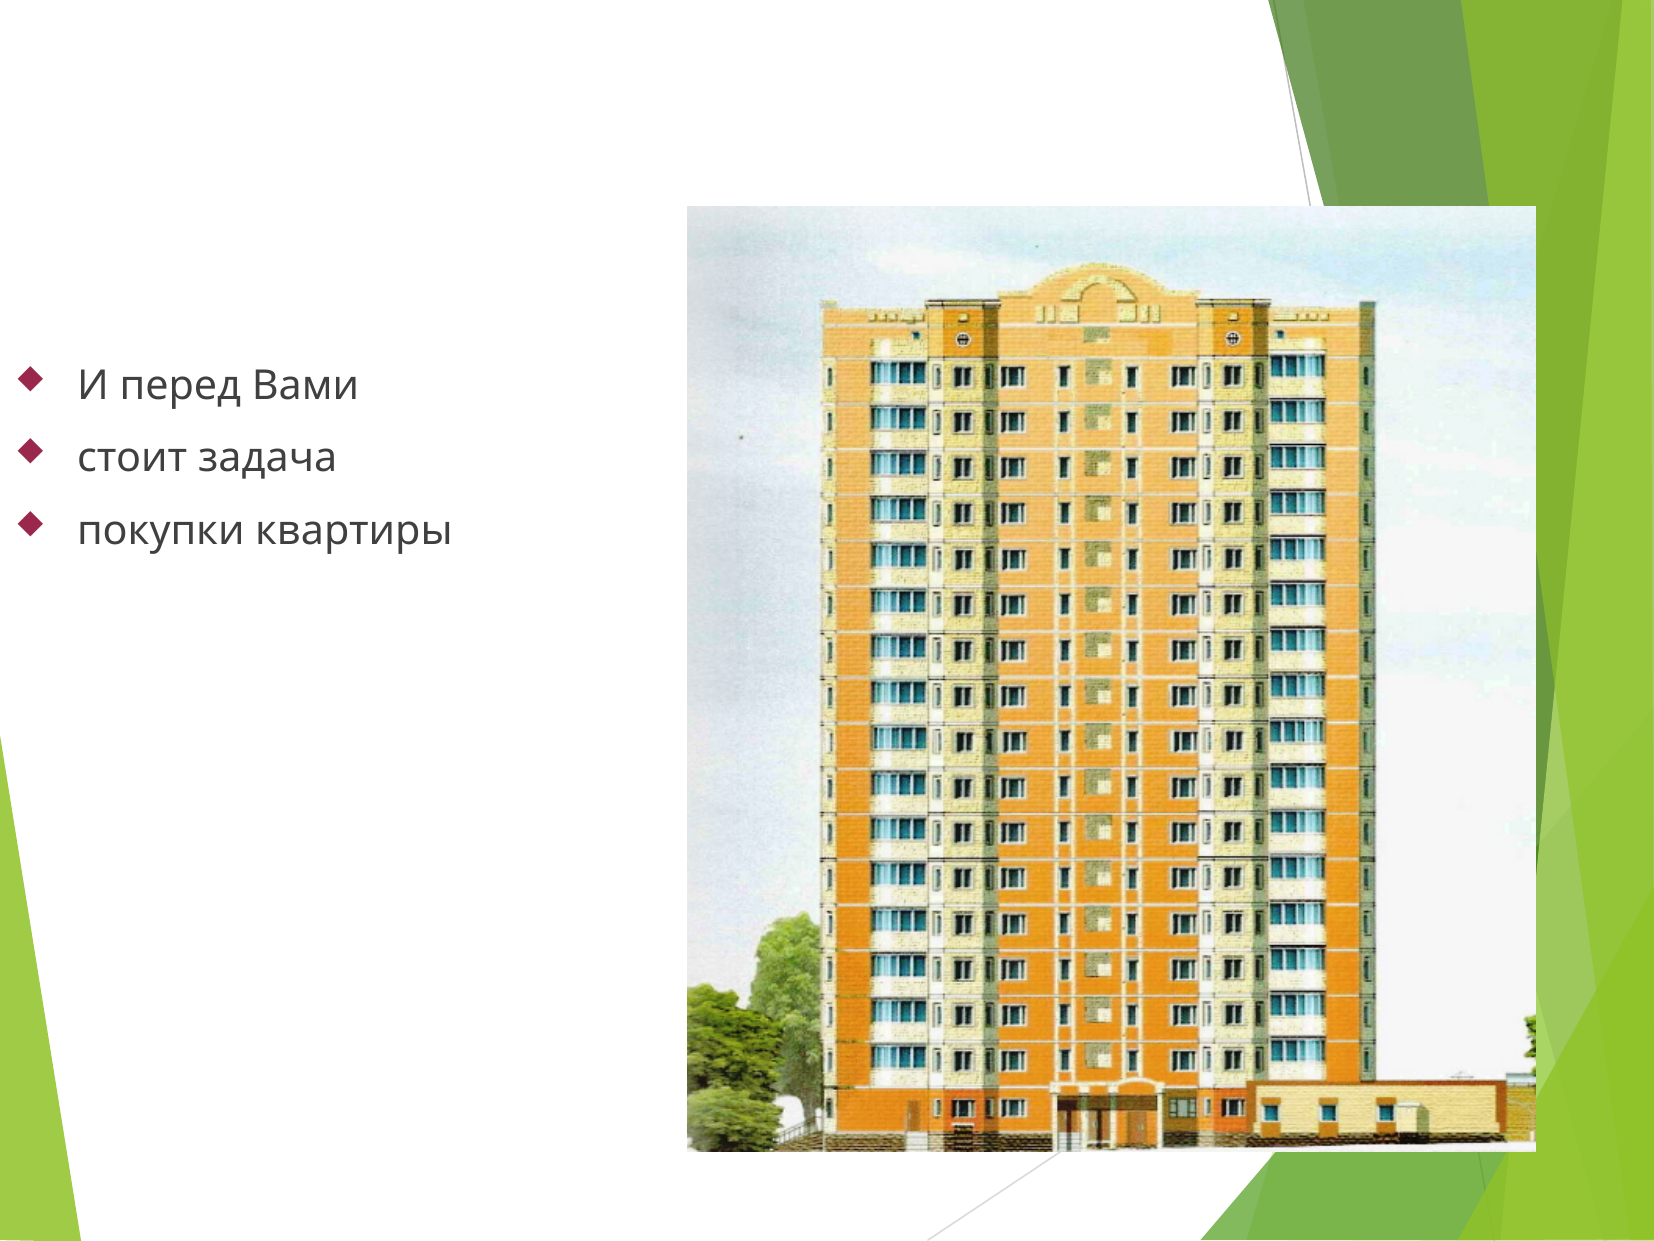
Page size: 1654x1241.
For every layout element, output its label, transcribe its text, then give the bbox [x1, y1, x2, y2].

picture [687, 206, 1536, 1152]
list И перед Вами стоит задача покупки квартиры [0, 350, 687, 1133]
